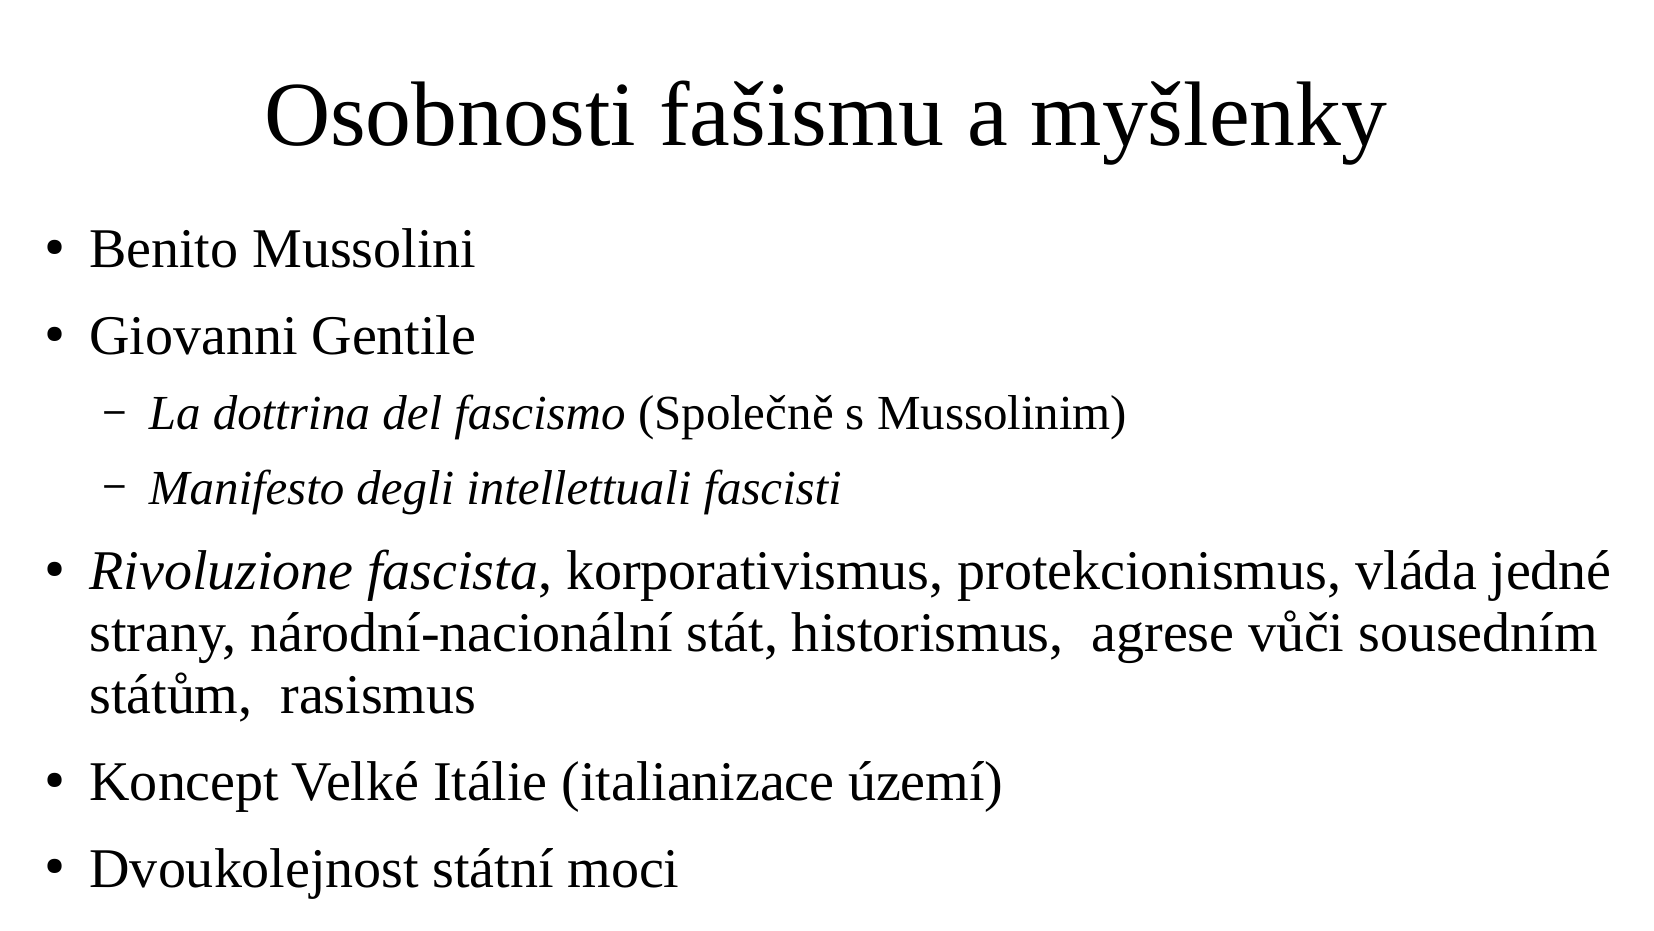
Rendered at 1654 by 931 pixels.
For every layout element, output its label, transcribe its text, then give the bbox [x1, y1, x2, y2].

title Osobnosti fašismu a myšlenky [82, 37, 1571, 193]
list Benito Mussolini Giovanni Gentile La dottrina del fascismo (Společně s Mussolinim) Manifesto degli intellettuali fascisti Rivoluzione fascista, korporativismus, protekcionismus, vláda jedné strany, národní-nacionální stát, historismus, agrese vůči sousedním státům, rasismus Koncept Velké Itálie (italianizace území) Dvoukolejnost státní moci [30, 217, 1636, 901]
